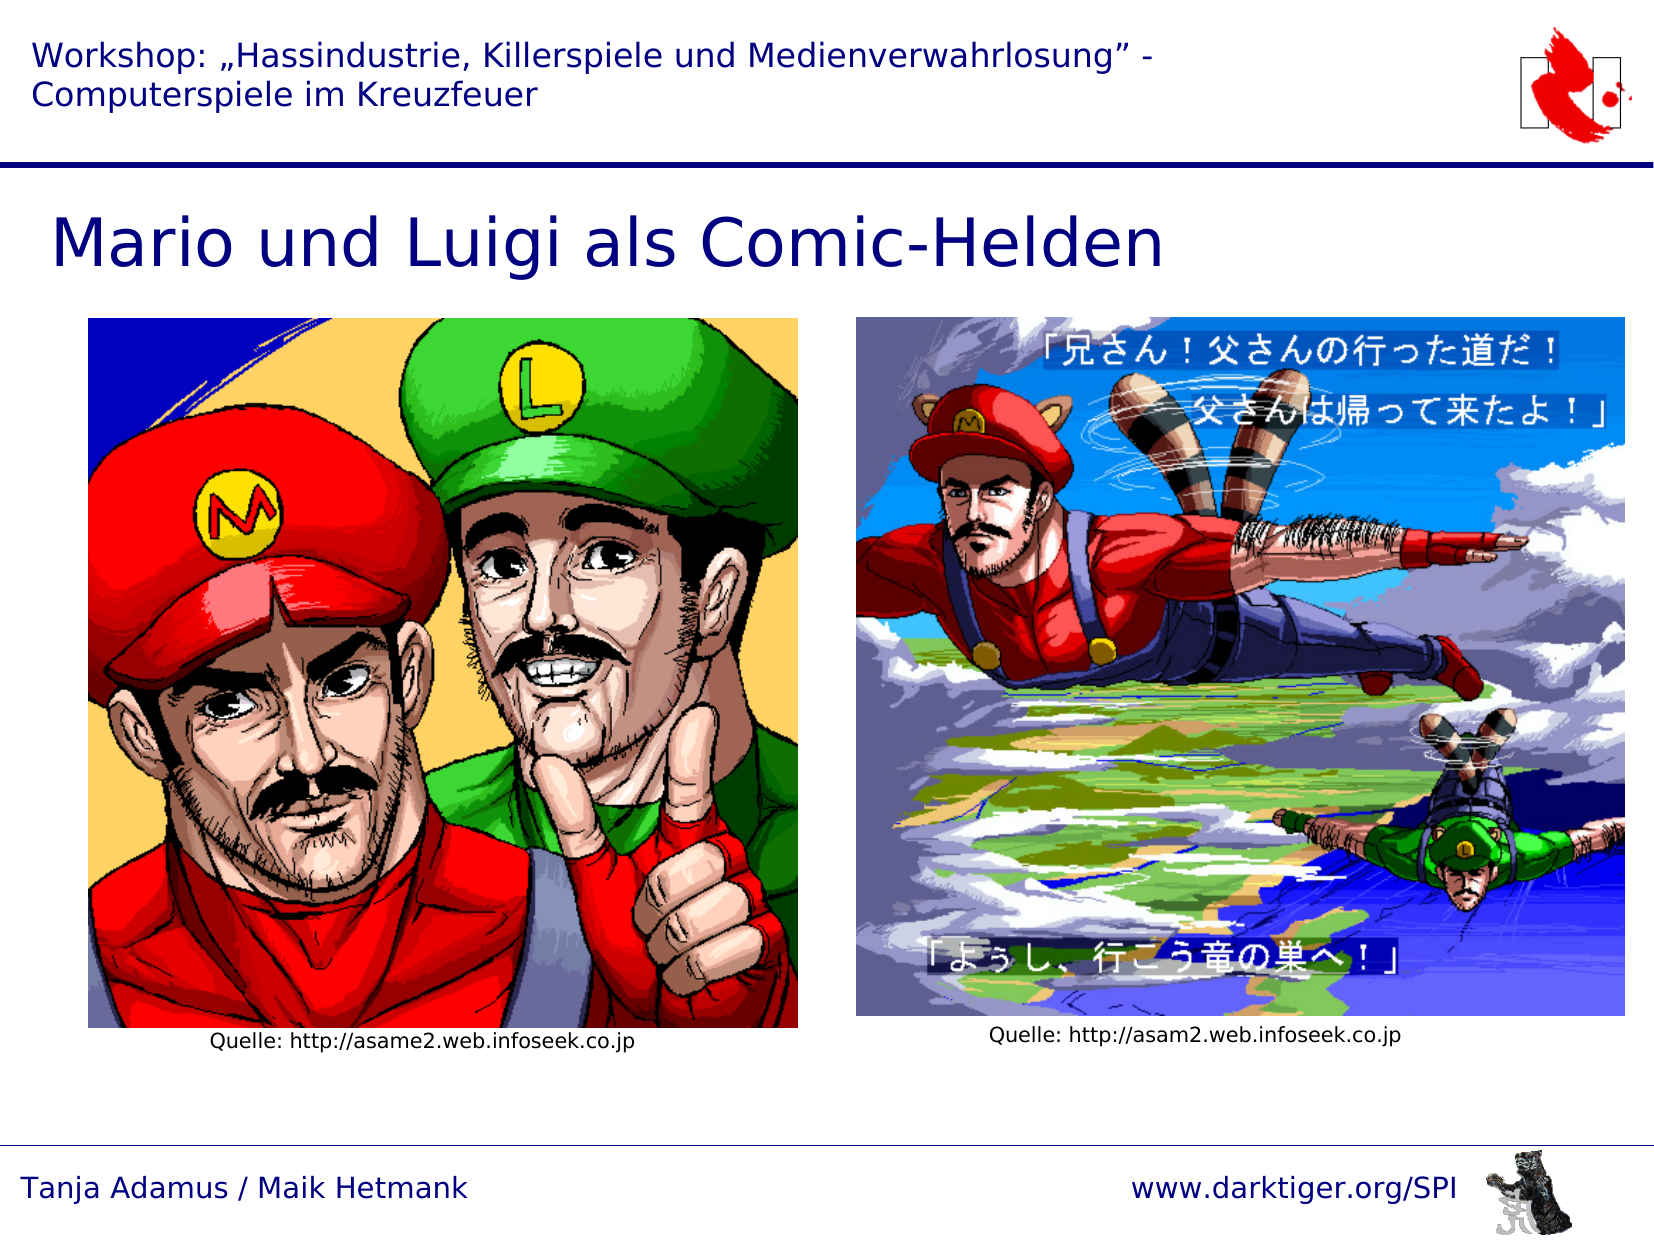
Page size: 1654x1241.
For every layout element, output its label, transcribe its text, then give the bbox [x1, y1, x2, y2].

text_box Quelle: http://asam2.web.infoseek.co.jp [974, 1016, 1417, 1055]
picture [856, 317, 1625, 1016]
text_box Workshop: „Hassindustrie, Killerspiele und Medienverwahrlosung” - Computerspiele im Kreuzfeuer [16, 29, 1418, 178]
picture [88, 318, 798, 1028]
text_box Mario und Luigi als Comic-Helden [35, 196, 1565, 290]
text_box Quelle: http://asame2.web.infoseek.co.jp [194, 1028, 651, 1061]
picture [1503, 16, 1632, 148]
picture [1486, 1150, 1572, 1235]
